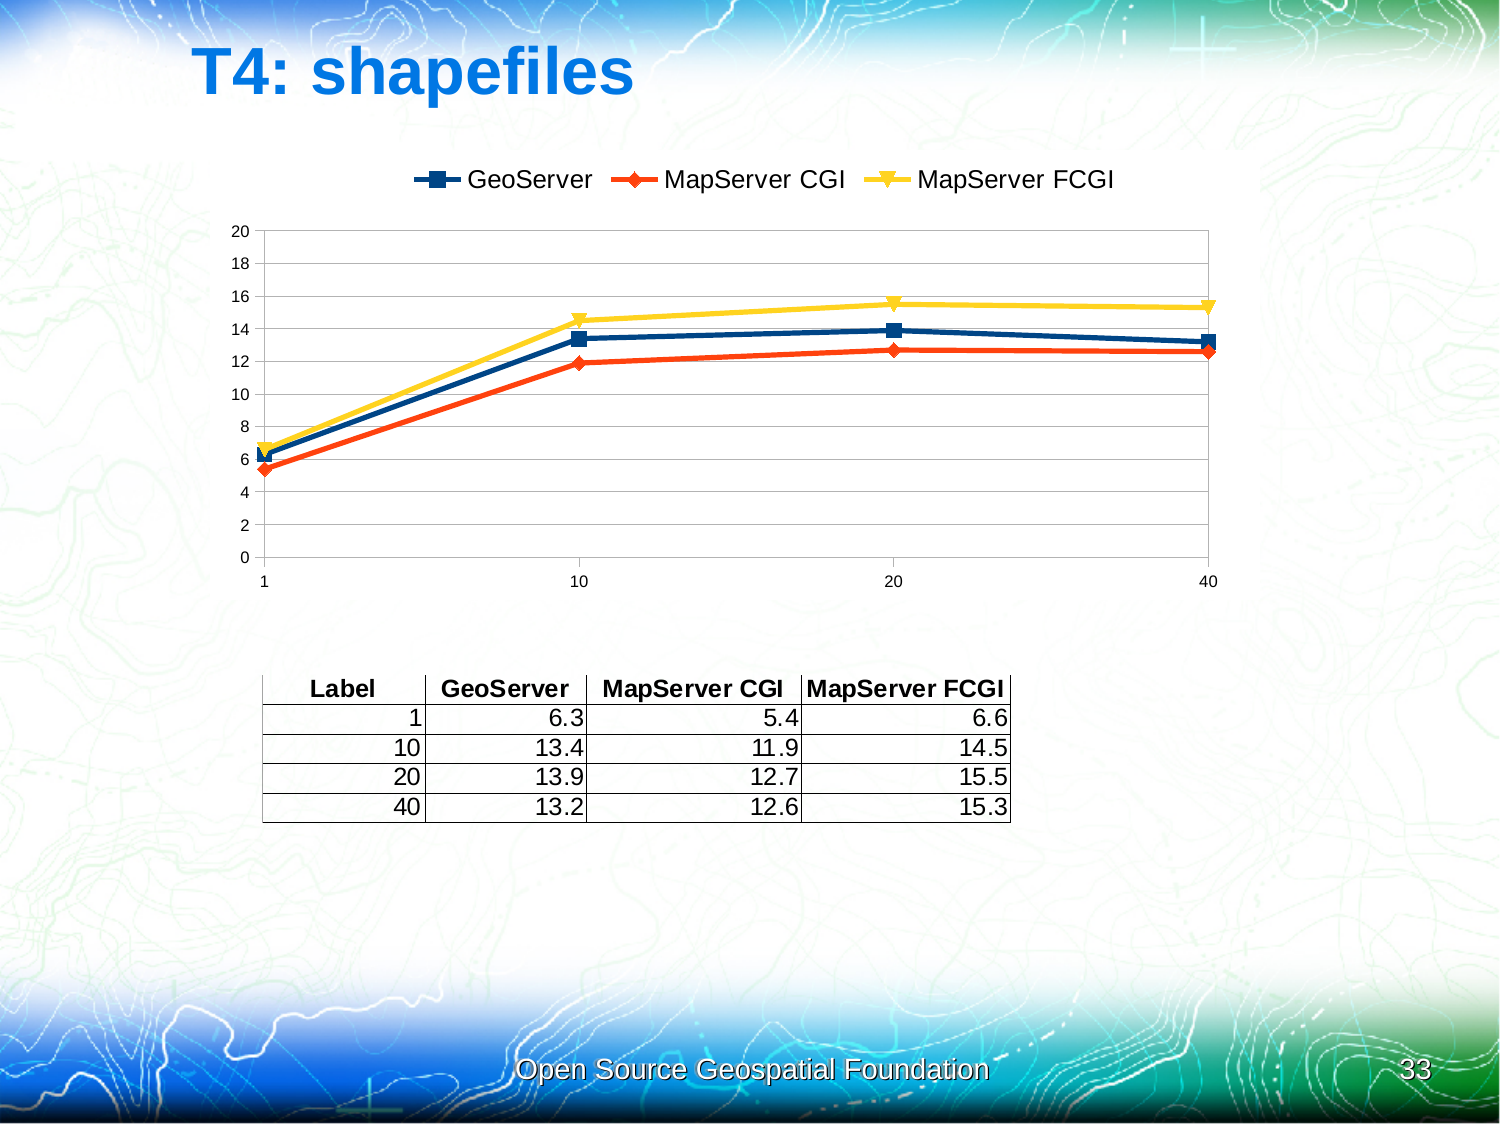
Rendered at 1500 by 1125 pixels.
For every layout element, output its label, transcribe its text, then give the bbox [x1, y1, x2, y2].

chart [262, 675, 1013, 826]
picture [0, 0, 1500, 1125]
title T4: shapefiles [177, 20, 1477, 122]
chart [210, 149, 1261, 601]
